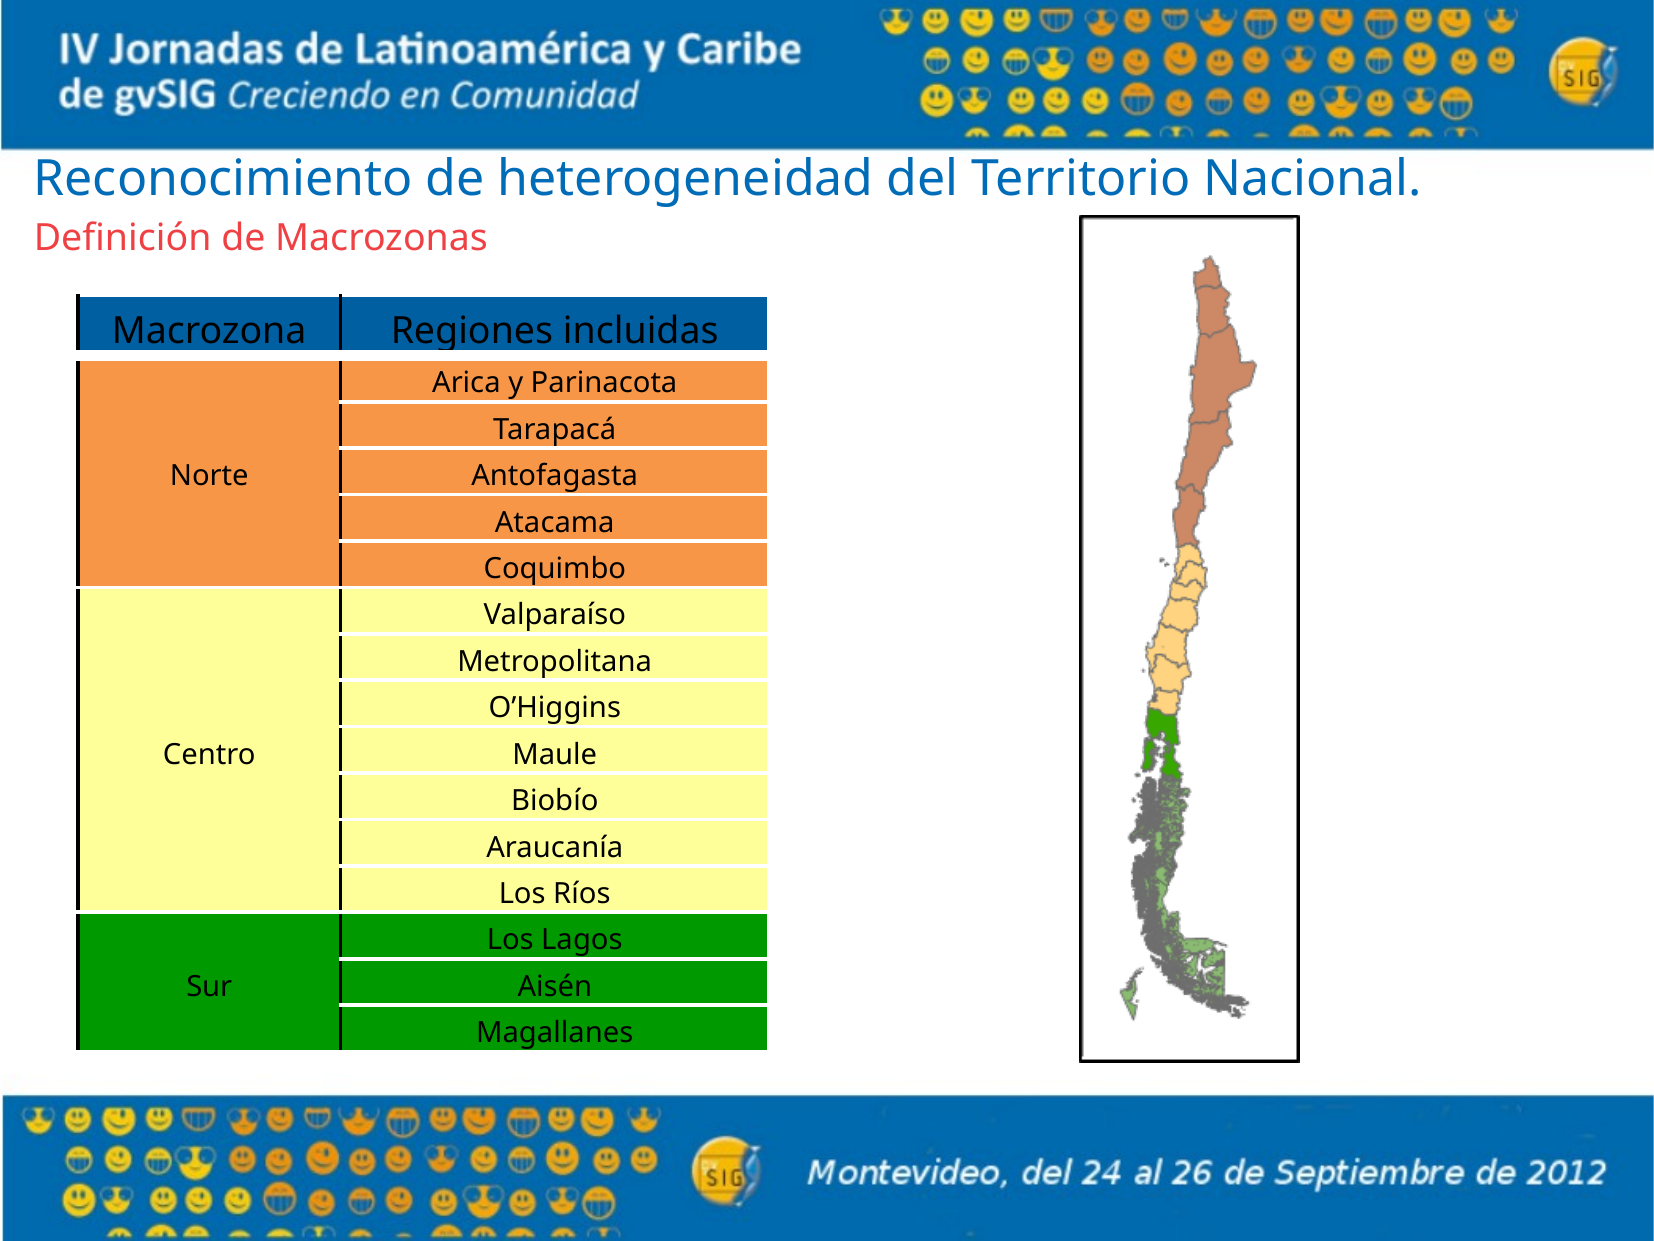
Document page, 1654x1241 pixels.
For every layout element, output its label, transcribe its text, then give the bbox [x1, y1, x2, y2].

table_cell Aisén [342, 961, 767, 1003]
table_cell Araucanía [342, 821, 767, 864]
table_cell Arica y Parinacota [342, 361, 767, 400]
table_cell Maule [342, 728, 767, 771]
picture [0, 0, 1654, 1241]
table_cell Antofagasta [342, 450, 767, 493]
table_cell Atacama [342, 496, 767, 539]
table_cell Centro [80, 589, 339, 910]
table_cell O’Higgins [342, 682, 767, 725]
title Reconocimiento de heterogeneidad del Territorio Nacional. Definición de Macrozonas [19, 107, 1625, 296]
table_header Regiones incluidas [342, 297, 767, 350]
table_cell Biobío [342, 775, 767, 818]
table_cell Sur [80, 914, 339, 1050]
table_cell Los Lagos [342, 914, 767, 957]
table_cell Coquimbo [342, 543, 767, 586]
table_cell Los Ríos [342, 868, 767, 910]
table_cell Norte [80, 361, 339, 586]
table_header Macrozona [80, 297, 339, 350]
table_cell Magallanes [342, 1007, 767, 1050]
table_cell Valparaíso [342, 589, 767, 632]
table_cell Tarapacá [342, 404, 767, 446]
table_cell Metropolitana [342, 636, 767, 678]
